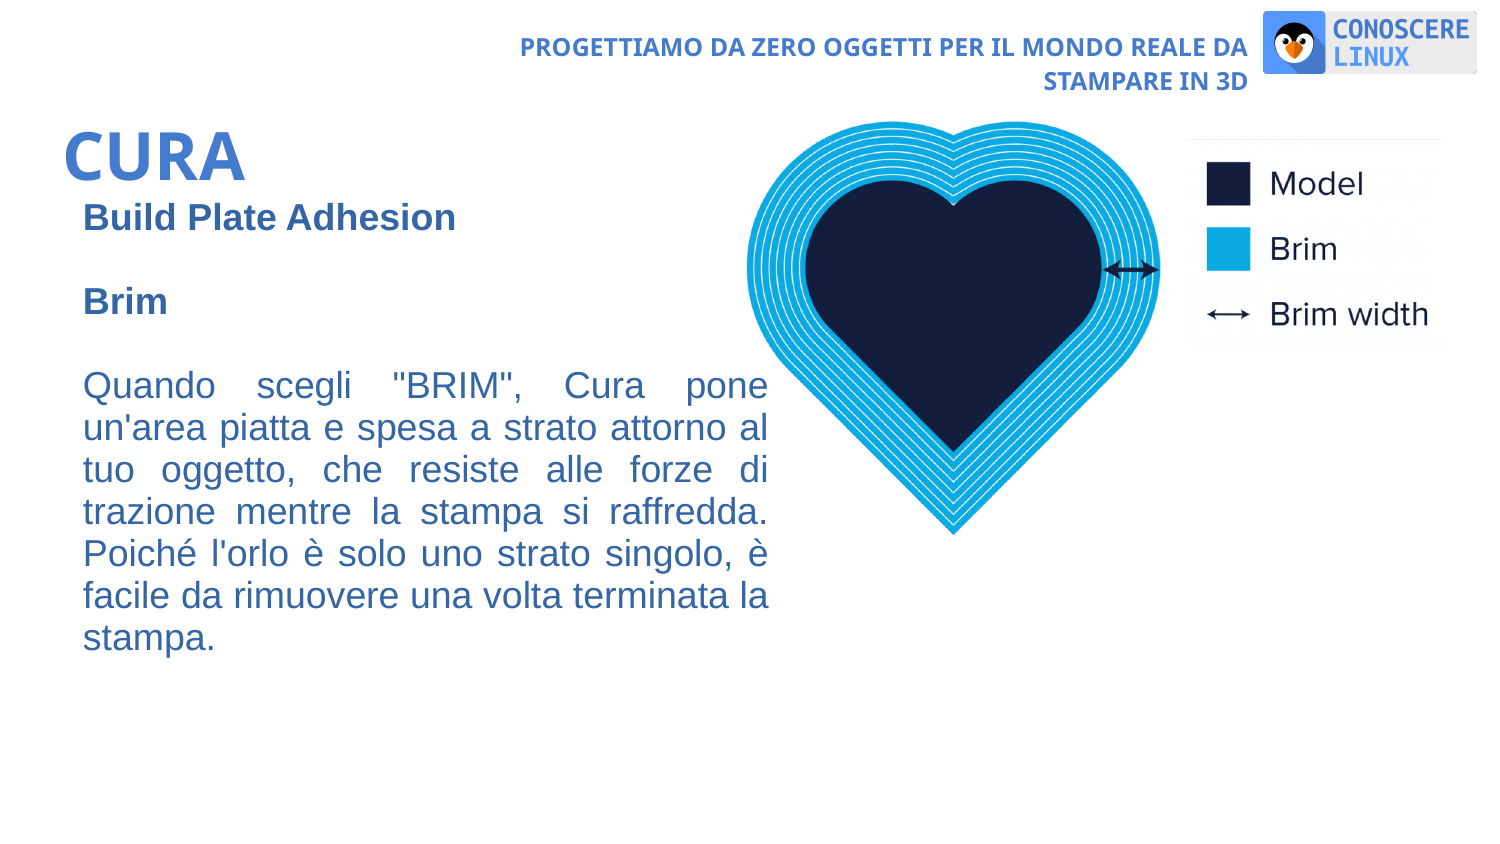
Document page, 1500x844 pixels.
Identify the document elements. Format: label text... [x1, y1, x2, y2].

text_box PROGETTIAMO DA ZERO OGGETTI PER IL MONDO REALE DA STAMPARE IN 3D [437, 21, 1264, 91]
picture [1263, 11, 1477, 74]
picture [740, 110, 1456, 545]
text_box Build Plate Adhesion Brim Quando scegli "BRIM", Cura pone un'area piatta e spesa a strato attorno al tuo oggetto, che resiste alle forze di trazione mentre la stampa si raffredda. Poiché l'orlo è solo uno strato singolo, è facile da rimuovere una volta terminata la stampa. [68, 188, 784, 803]
text_box CURA [47, 102, 1276, 189]
